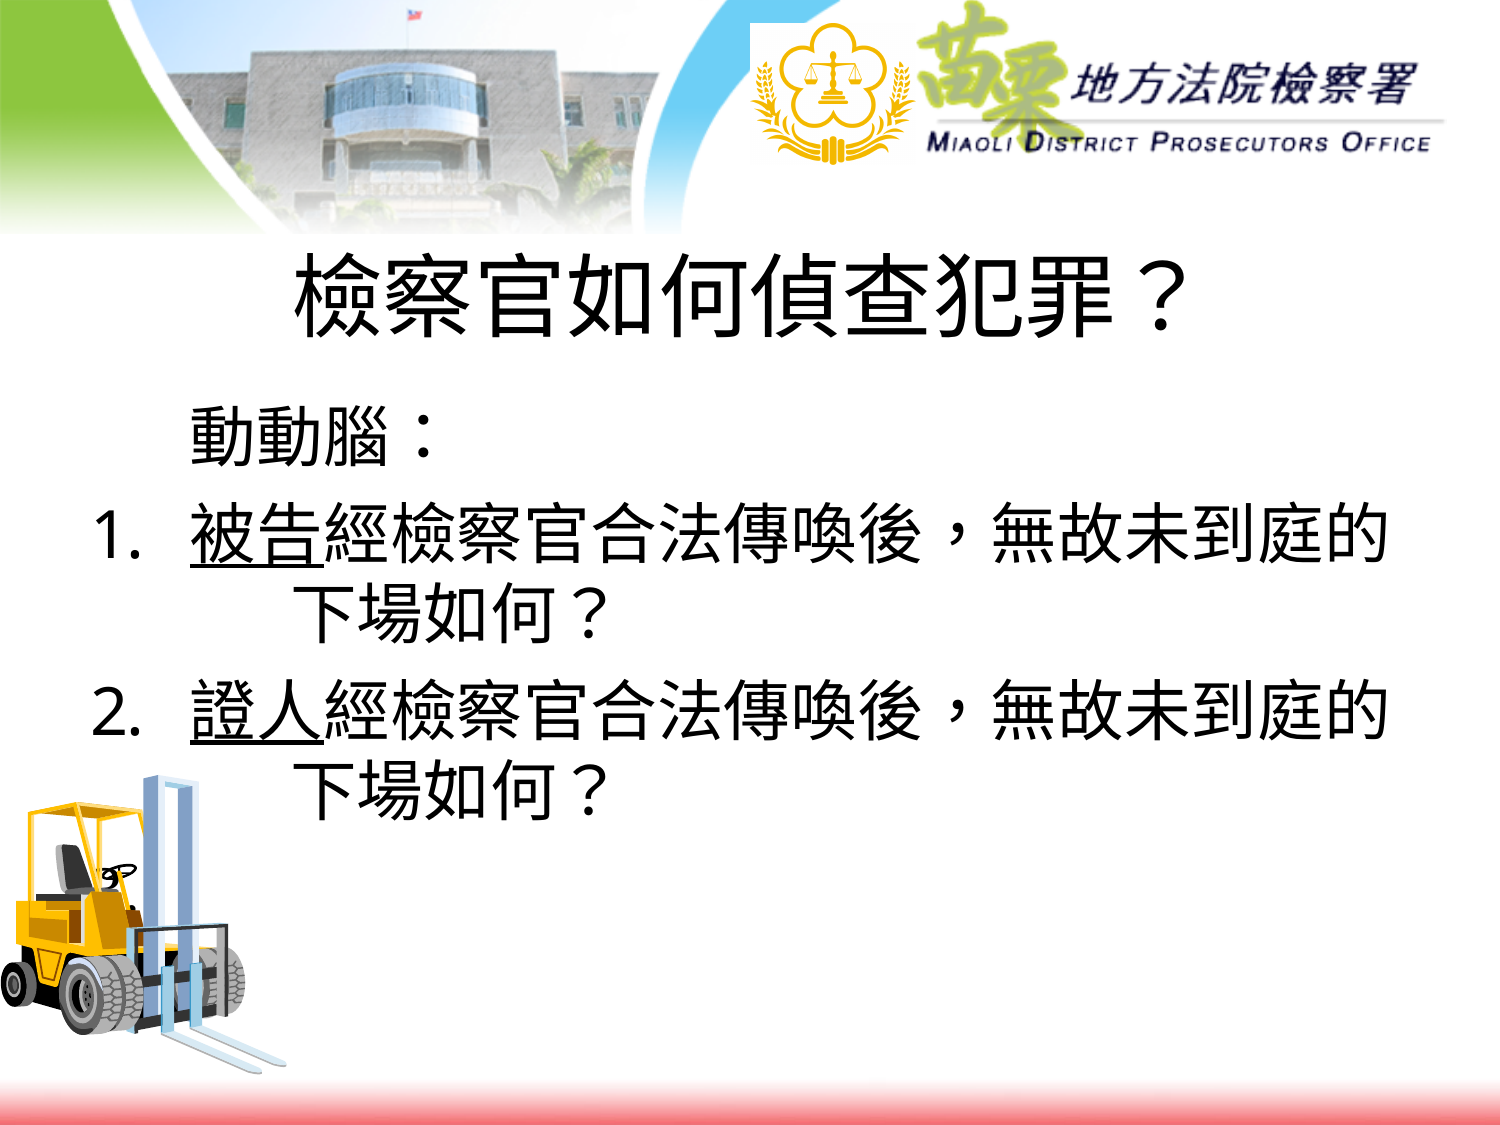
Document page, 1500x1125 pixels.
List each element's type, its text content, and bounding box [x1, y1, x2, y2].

list 動動腦： 被告經檢察官合法傳喚後，無故未到庭的下場如何？ 證人經檢察官合法傳喚後，無故未到庭的下場如何？ [75, 387, 1426, 1038]
picture [0, 774, 290, 1075]
title 檢察官如何偵查犯罪？ [75, 200, 1426, 387]
